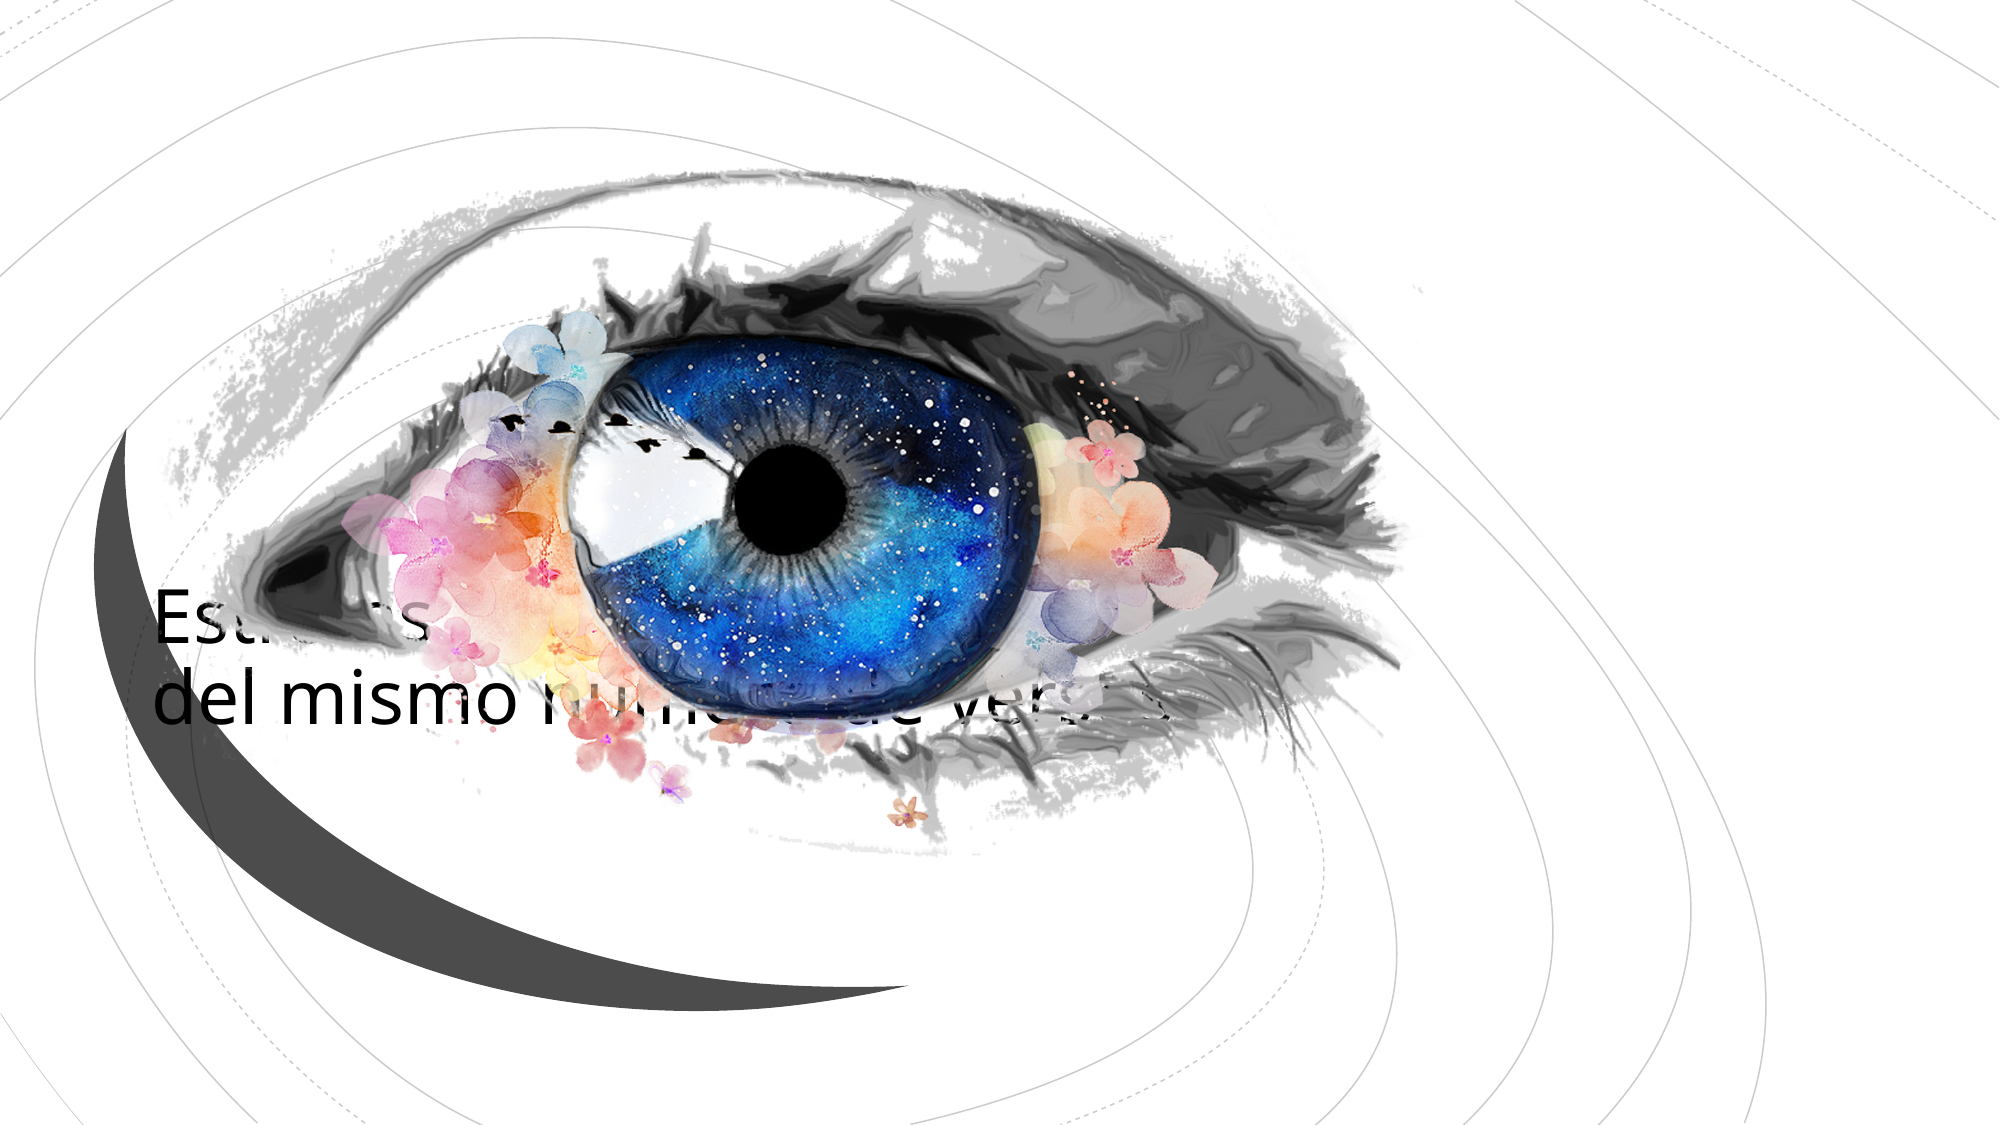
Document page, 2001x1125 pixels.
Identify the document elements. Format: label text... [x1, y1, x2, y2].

title Estrofas del mismo número de versos [1450, 243, 1959, 649]
text_box [93, 427, 151, 763]
picture [151, 76, 1425, 953]
text_box [384, 953, 909, 1012]
